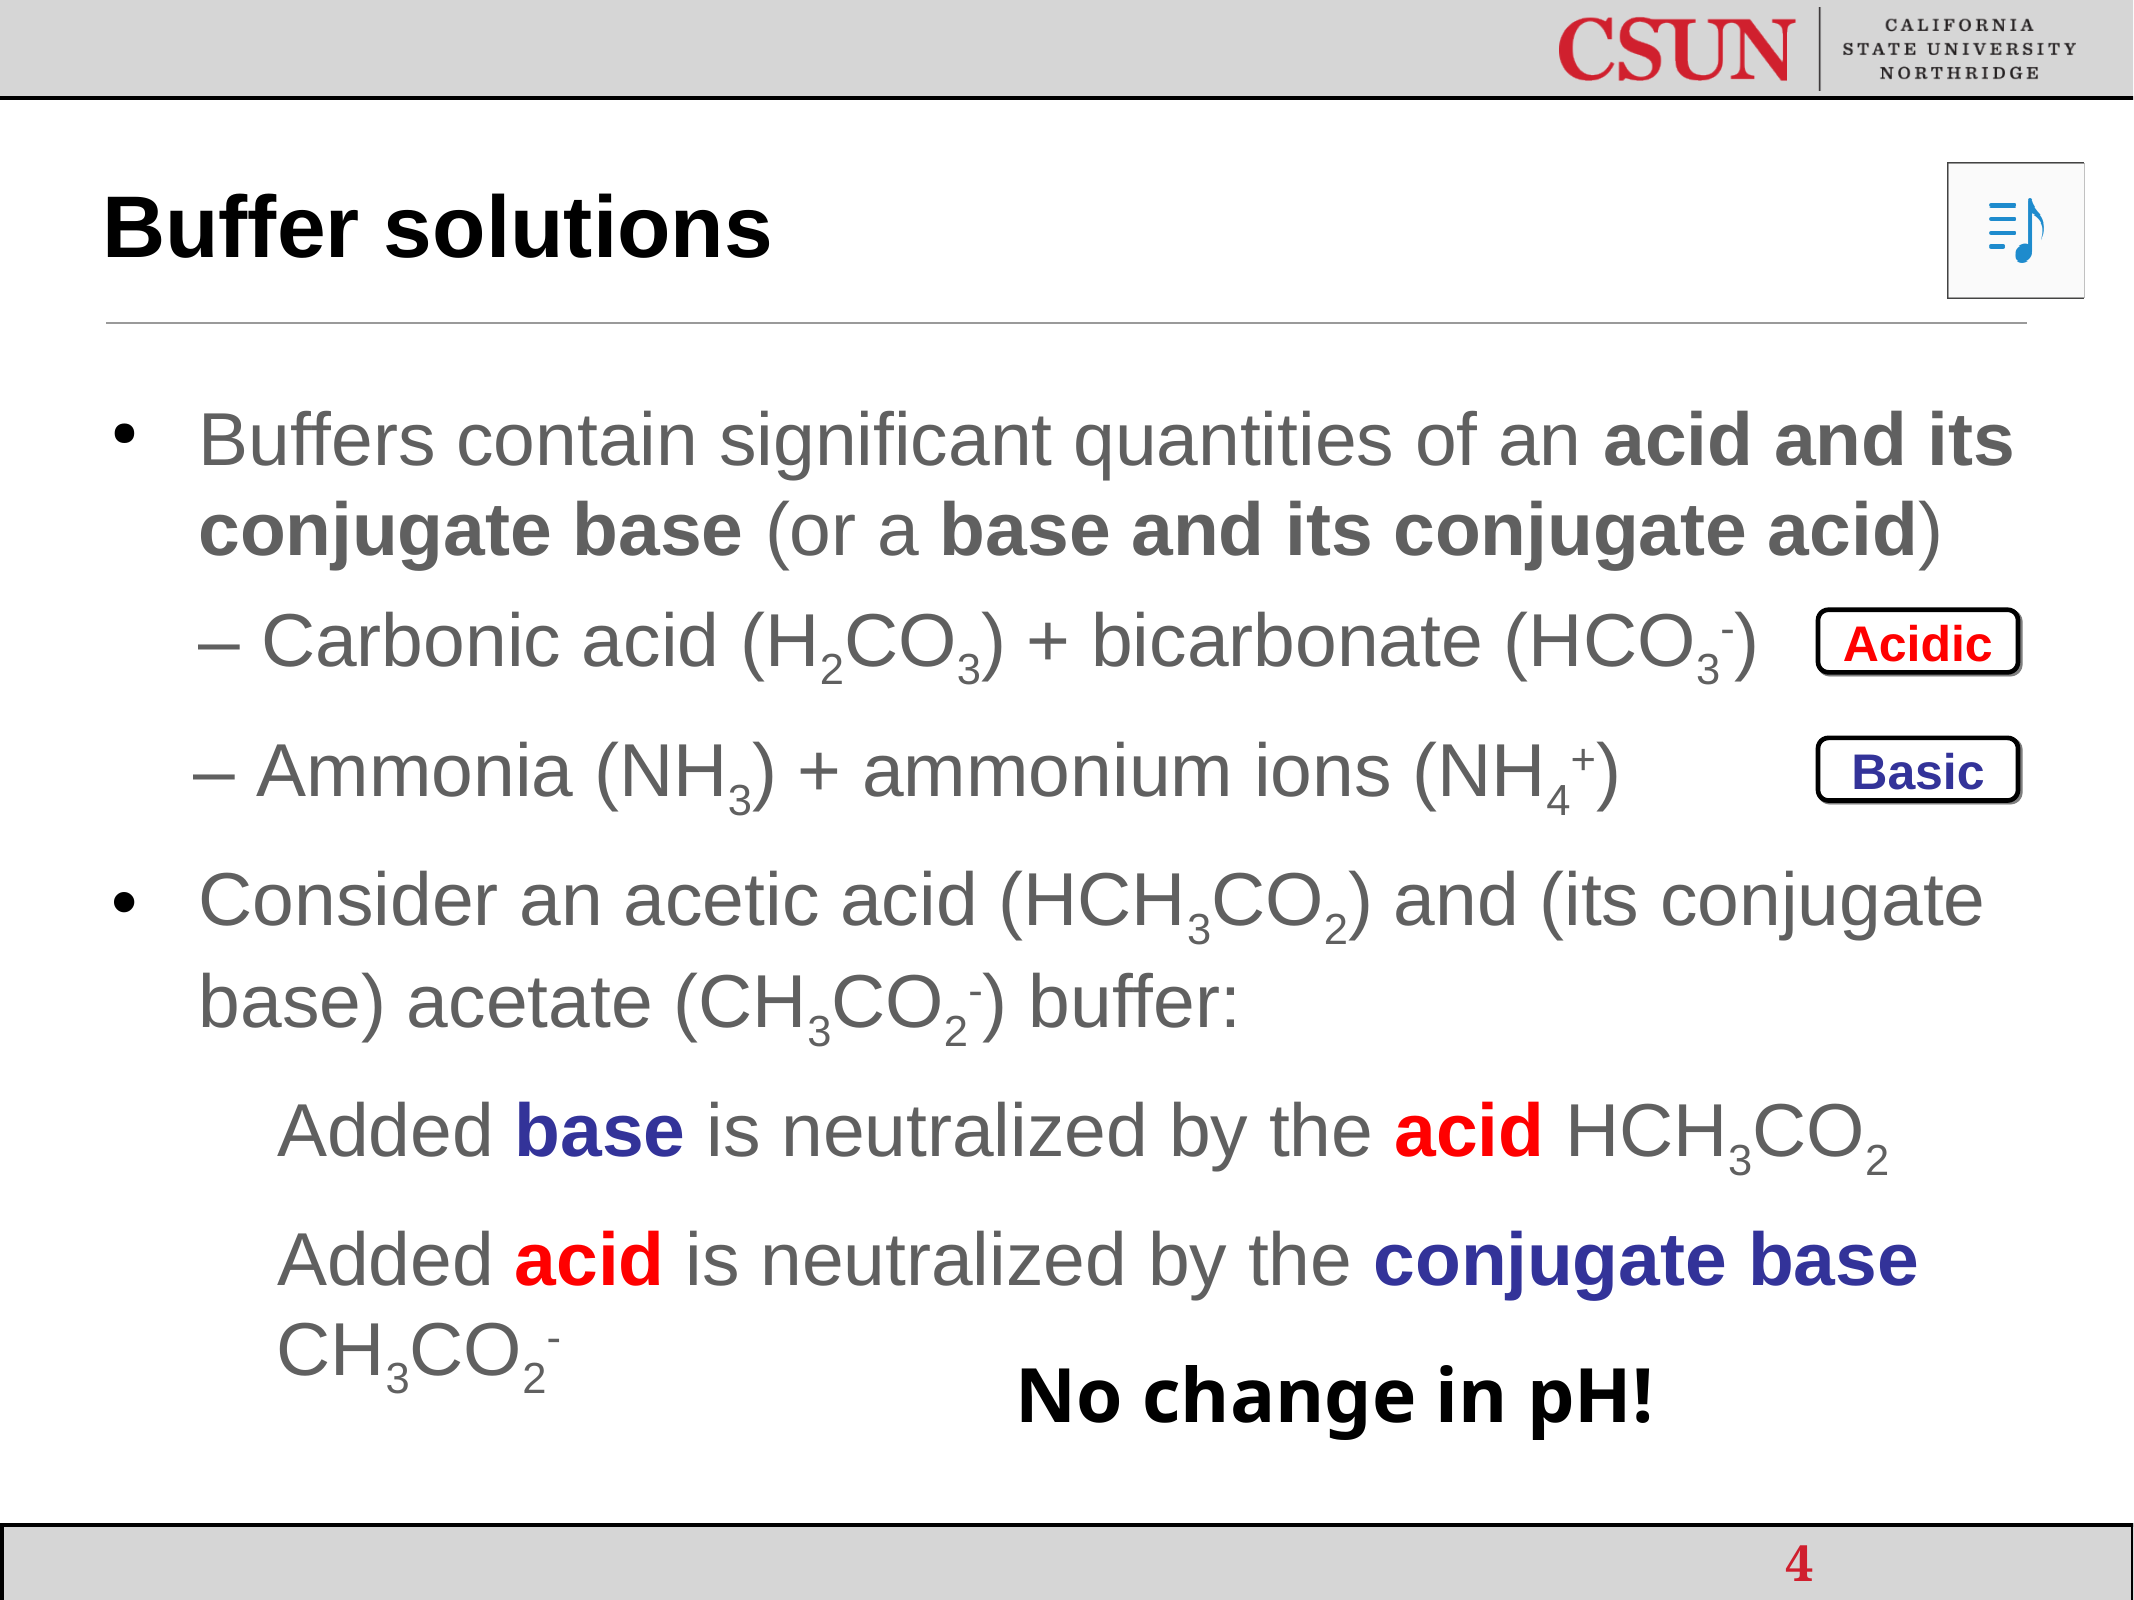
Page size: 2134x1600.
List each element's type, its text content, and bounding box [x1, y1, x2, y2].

text_box [1946, 161, 2086, 301]
title Buffer solutions [93, 104, 2040, 284]
text_box Basic [1818, 737, 2019, 801]
picture [1559, 7, 2076, 91]
text_box No change in pH! [705, 1340, 1966, 1506]
list Buffers contain significant quantities of an acid and its conjugate base (or a base and its conjugate acid) – Carbonic acid (H2CO3) + bicarbonate (HCO3-) – Ammonia (NH3) + ammonium ions (NH4+) Consider an acetic acid (HCH3CO2) and (its conjugate base) acetate (CH3CO2-) buffer: Added base is neutralized by the acid HCH3CO2 Added acid is neutralized by the conjugate base CH3CO2- [102, 382, 2049, 1456]
text_box Acidic [1818, 609, 2019, 673]
